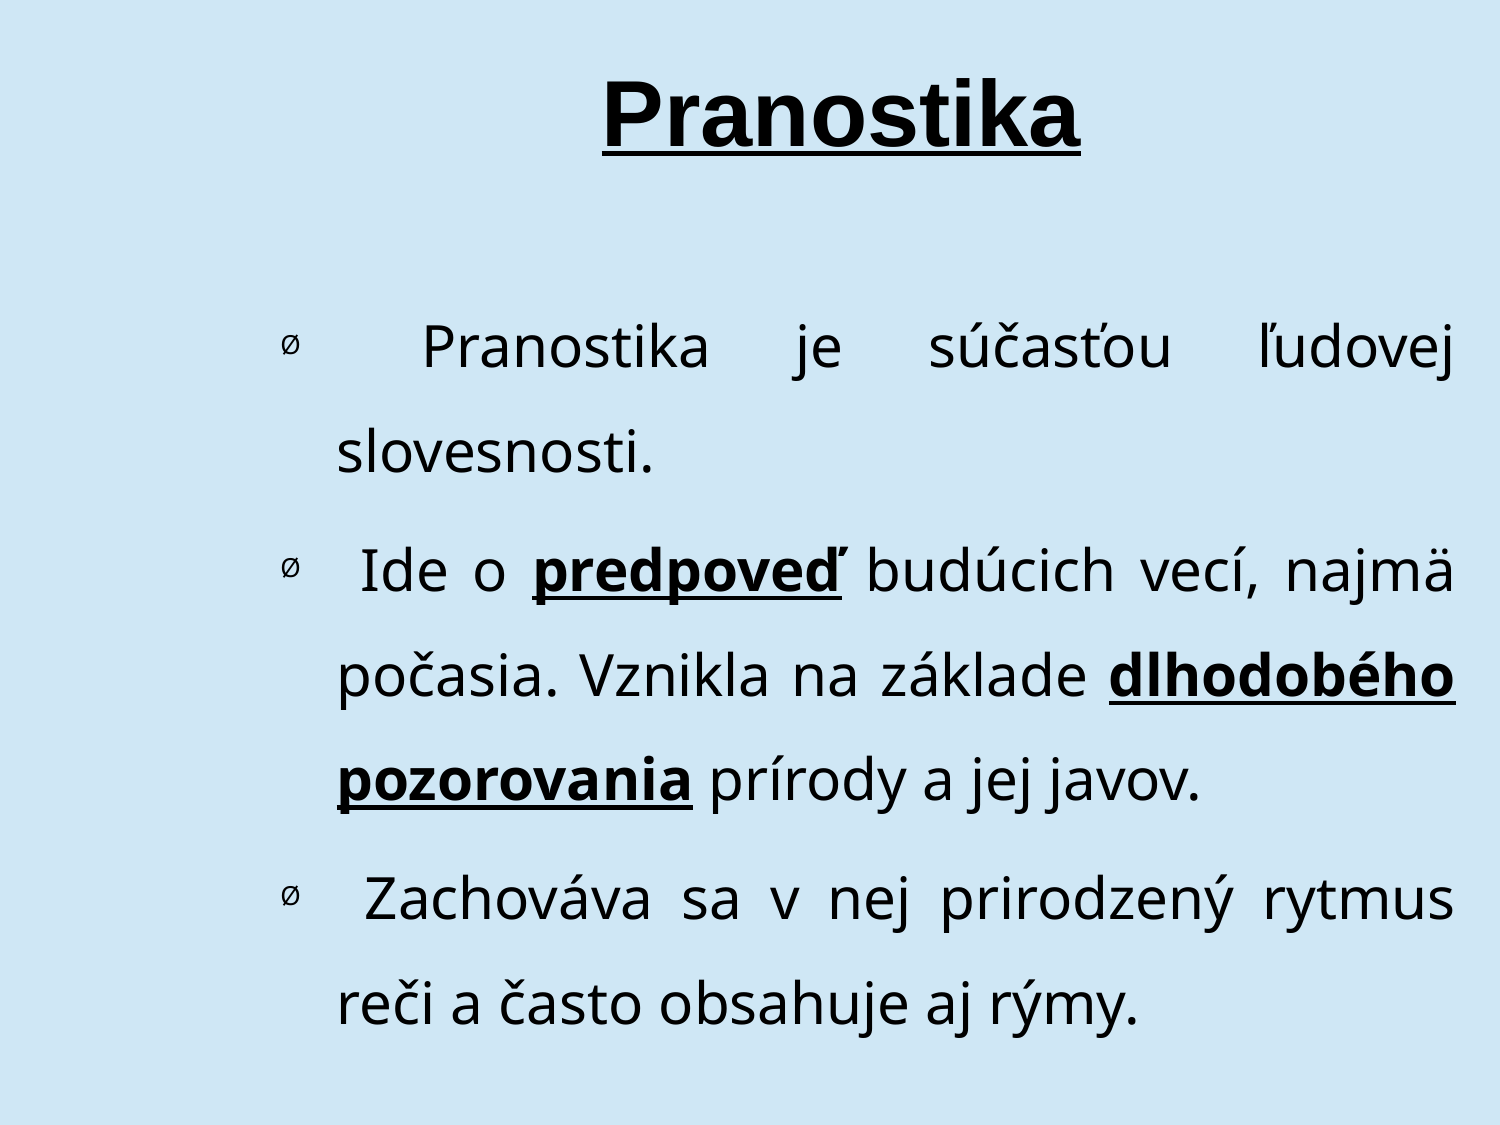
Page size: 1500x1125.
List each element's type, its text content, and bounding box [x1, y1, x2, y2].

title Pranostika [183, 45, 1500, 233]
list Pranostika je súčasťou ľudovej slovesnosti. Ide o predpoveď budúcich vecí, najmä počasia. Vznikla na základe dlhodobého pozorovania prírody a jej javov. Zachováva sa v nej prirodzený rytmus reči a často obsahuje aj rýmy. [265, 267, 1471, 1094]
